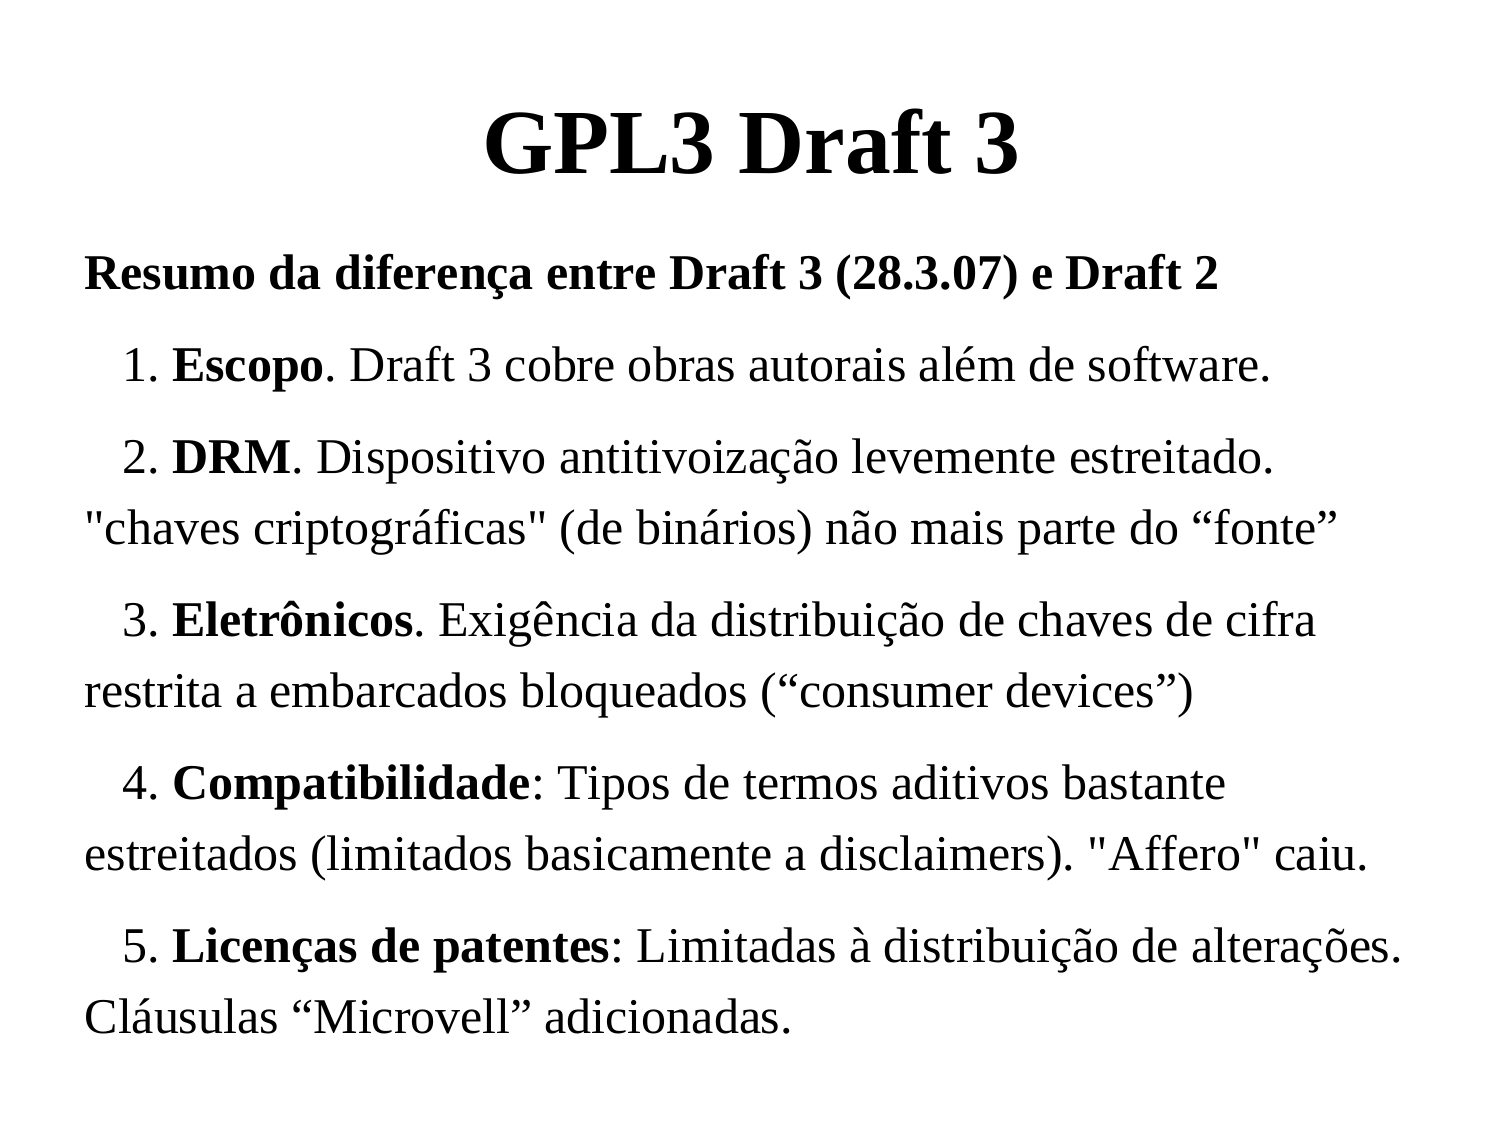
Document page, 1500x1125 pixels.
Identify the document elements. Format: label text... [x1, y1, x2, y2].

title GPL3 Draft 3 [87, 62, 1416, 223]
text_box Resumo da diferença entre Draft 3 (28.3.07) e Draft 2 1. Escopo. Draft 3 cobre obras autorais além de software. 2. DRM. Dispositivo antitivoização levemente estreitado. "chaves criptográficas" (de binários) não mais parte do “fonte” 3. Eletrônicos. Exigência da distribuição de chaves de cifra restrita a embarcados bloqueados (“consumer devices”) 4. Compatibilidade: Tipos de termos aditivos bastante estreitados (limitados basicamente a disclaimers). "Affero" caiu. 5. Licenças de patentes: Limitadas à distribuição de alterações. Cláusulas “Microvell” adicionadas. [84, 229, 1421, 1027]
